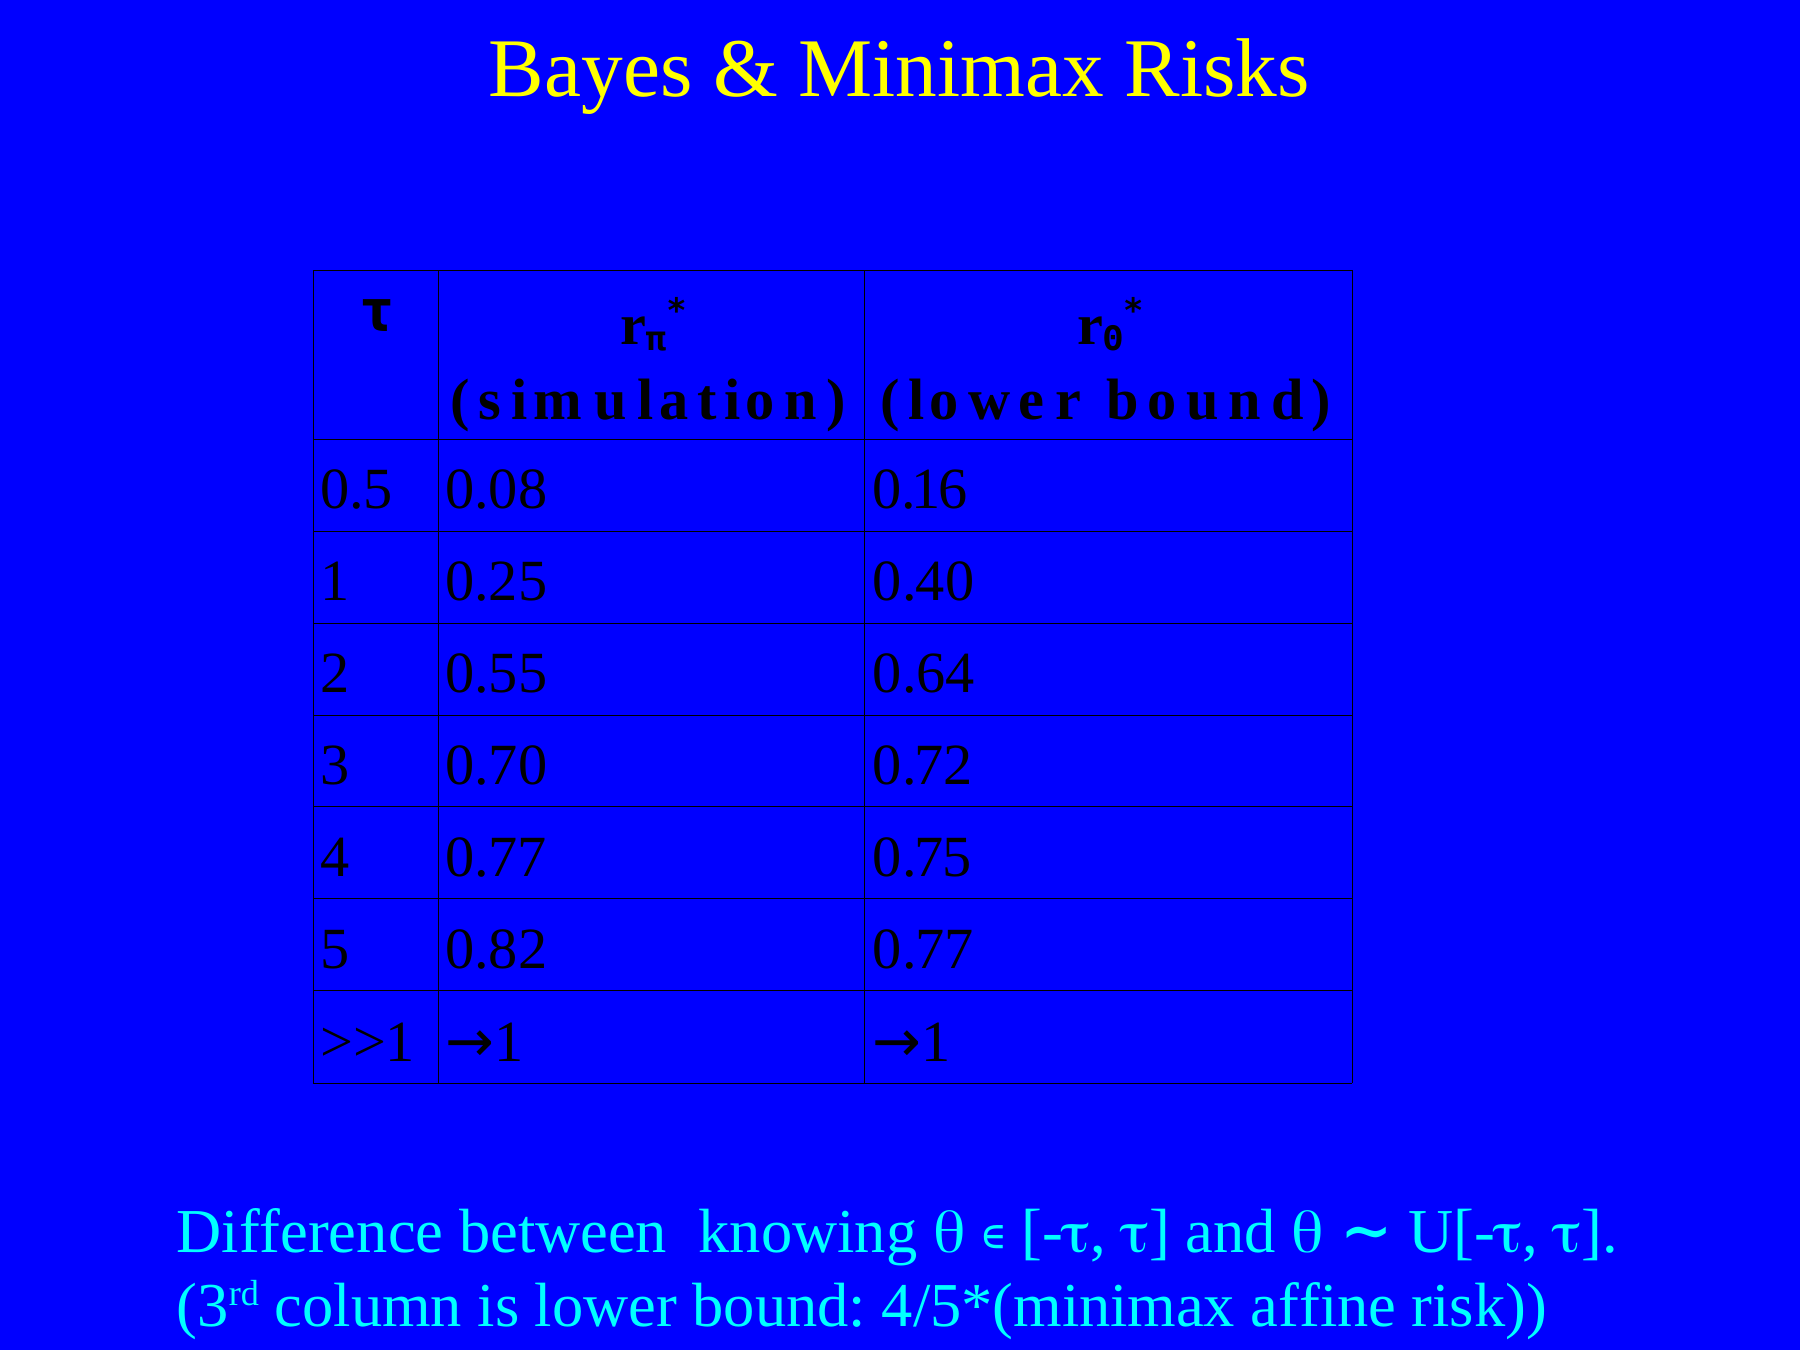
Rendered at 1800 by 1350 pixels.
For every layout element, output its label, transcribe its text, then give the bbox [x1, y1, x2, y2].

text_box Difference between knowing  ∊ [-, ] and  ∼ U[-, ]. (3rd column is lower bound: 4/5*(minimax affine risk)) [162, 1177, 1633, 1348]
chart [136, 256, 1664, 1094]
title Bayes & Minimax Risks [0, 0, 1800, 138]
